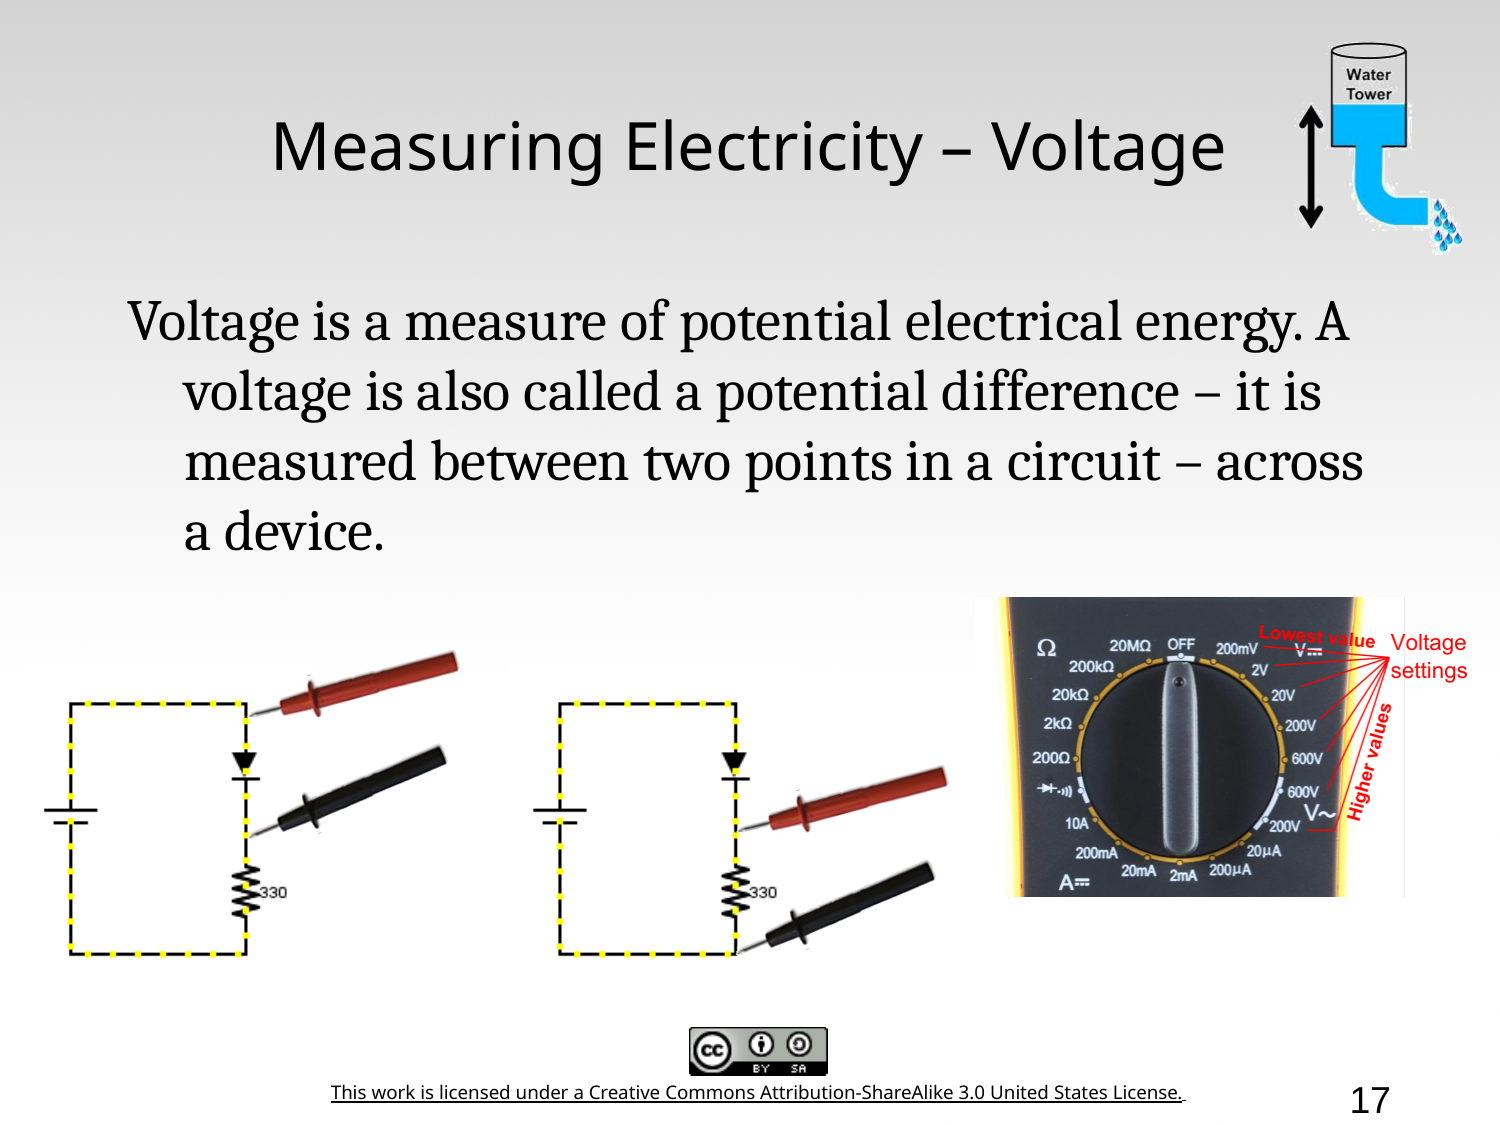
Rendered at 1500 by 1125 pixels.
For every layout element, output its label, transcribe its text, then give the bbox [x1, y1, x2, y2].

title Measuring Electricity – Voltage [112, 49, 1285, 238]
picture [0, 0, 1500, 1125]
list Voltage is a measure of potential electrical energy. A voltage is also called a potential difference – it is measured between two points in a circuit – across a device. [112, 274, 1388, 1000]
